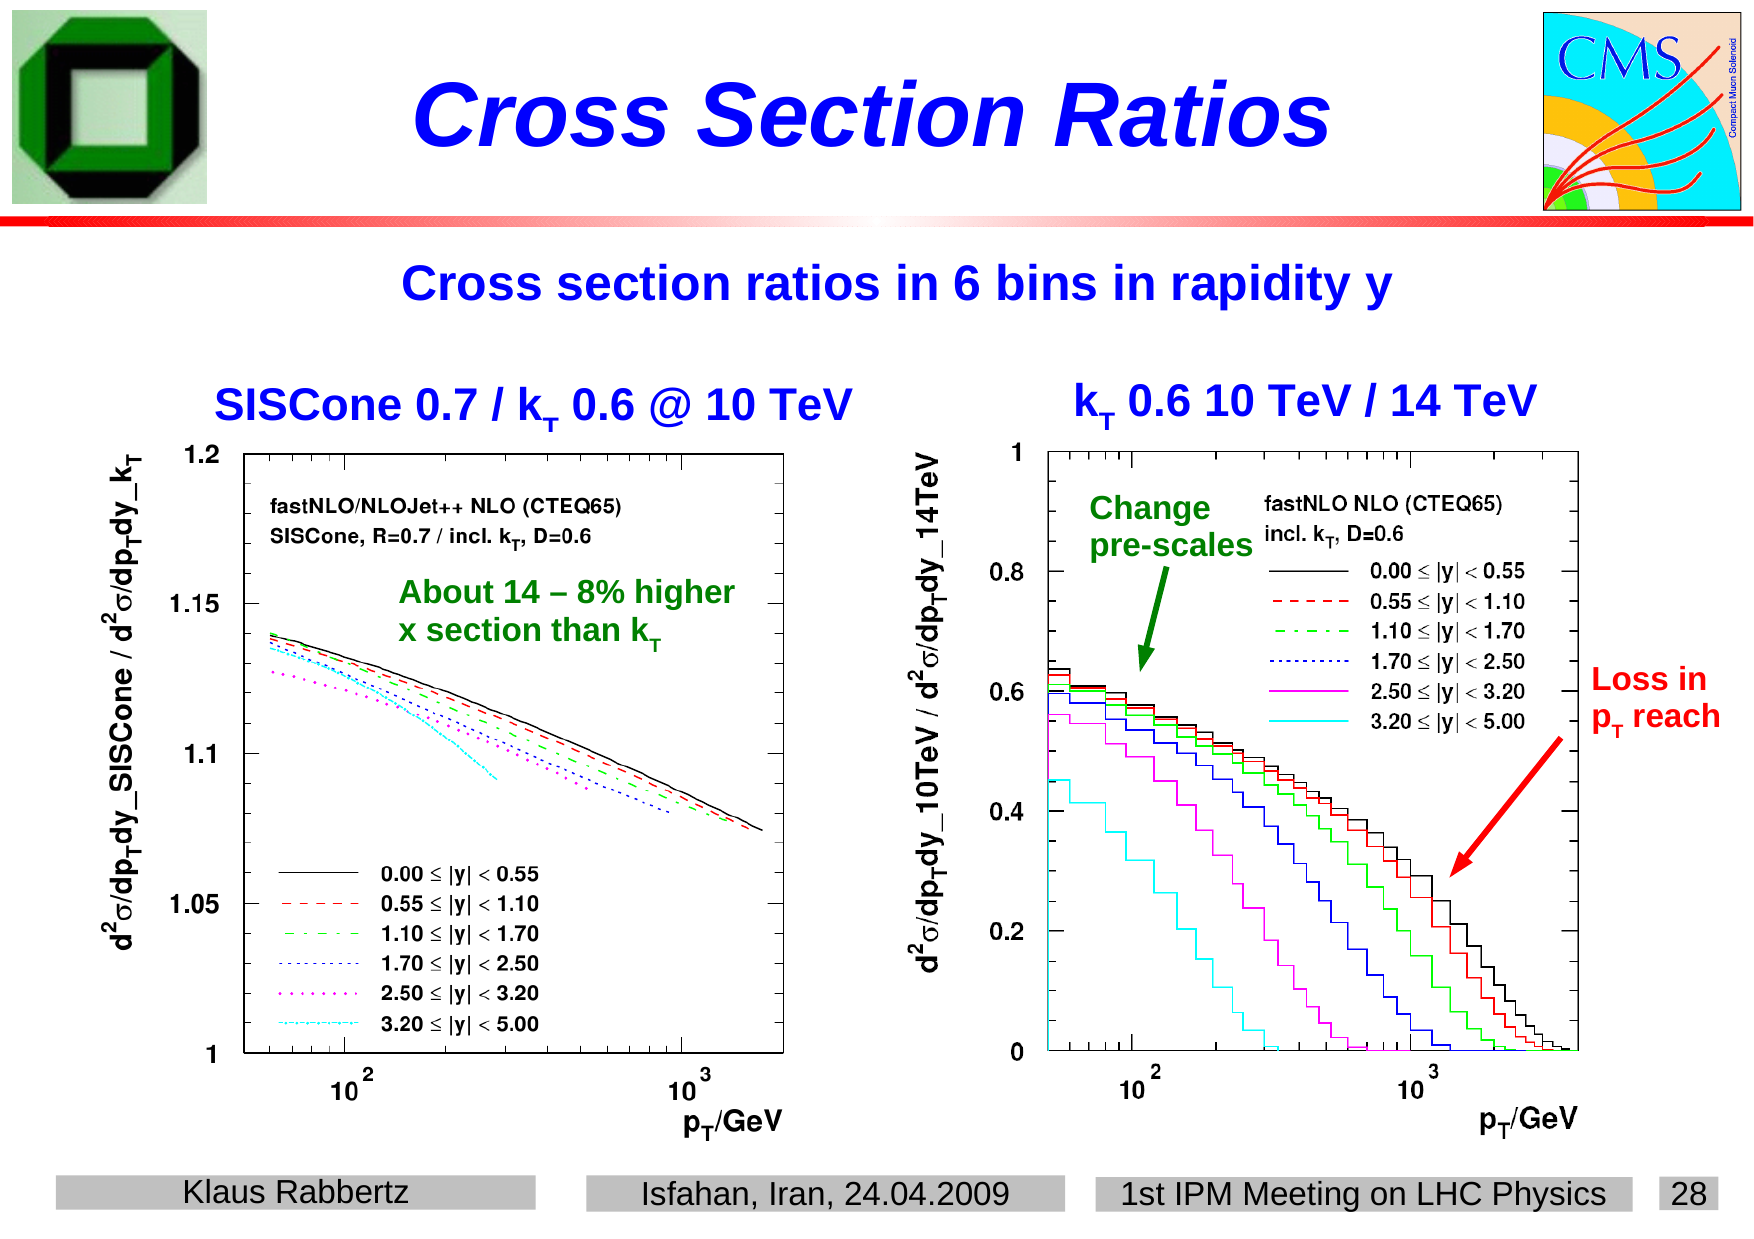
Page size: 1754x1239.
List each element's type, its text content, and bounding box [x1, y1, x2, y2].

text_box Change pre-scales [1077, 477, 1266, 578]
title Cross Section Ratios [220, 16, 1525, 213]
picture [1542, 11, 1742, 211]
text_box kT 0.6 10 TeV / 14 TeV [1061, 363, 1550, 430]
text_box SISCone 0.7 / kT 0.6 @ 10 TeV [202, 367, 865, 455]
picture [12, 10, 207, 204]
text_box Cross section ratios in 6 bins in rapidity y [389, 243, 1405, 325]
picture [904, 430, 1608, 1144]
text_box About 14 – 8% higher x section than kT [386, 562, 747, 671]
picture [94, 432, 800, 1150]
text_box Loss in pT reach [1579, 648, 1734, 757]
